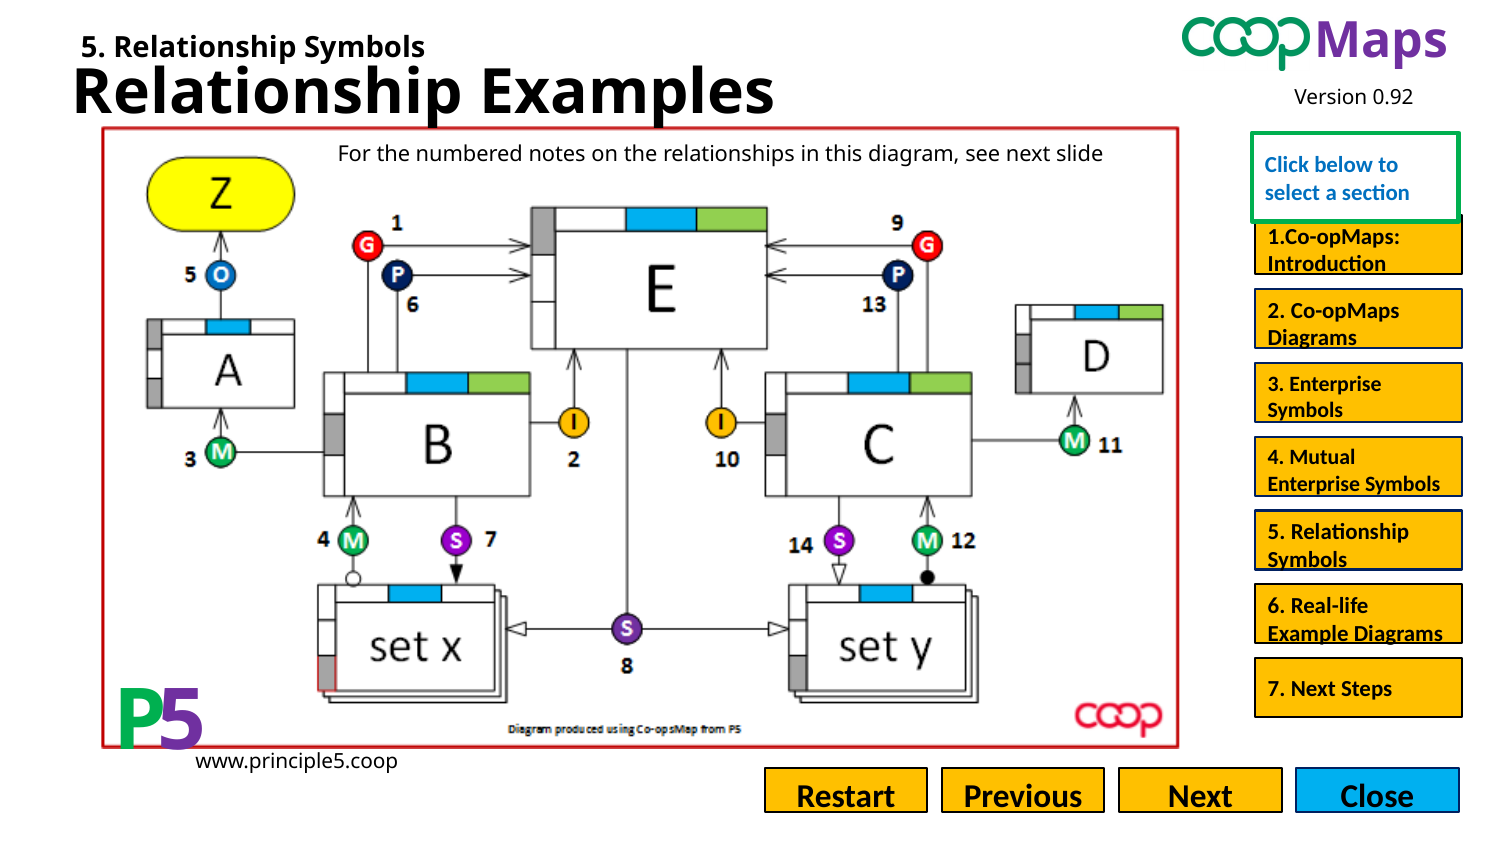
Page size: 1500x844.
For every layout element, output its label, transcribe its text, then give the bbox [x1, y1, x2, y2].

text_box 2. Co-opMaps Diagrams [1254, 289, 1462, 349]
text_box Restart [764, 767, 928, 813]
text_box 1.Co-opMaps: Introduction [1254, 215, 1462, 275]
text_box 5 [144, 658, 241, 747]
text_box Relationship Examples [59, 44, 816, 136]
text_box 6. Real-life Example Diagrams [1254, 584, 1462, 644]
text_box Click below to select a section [1252, 132, 1459, 222]
text_box For the numbered notes on the relationships in this diagram, see next slide [324, 132, 1151, 173]
text_box P [100, 658, 144, 747]
text_box Next [1119, 767, 1282, 813]
text_box 5. Relationship Symbols [1254, 510, 1462, 570]
picture [1181, 17, 1310, 71]
text_box 4. Mutual Enterprise Symbols [1254, 436, 1462, 496]
text_box Maps [1299, 0, 1460, 76]
text_box 3. Enterprise Symbols [1254, 362, 1462, 422]
text_box Previous [942, 767, 1105, 813]
text_box www.principle5.coop [177, 738, 473, 783]
text_box Version 0.92 [1281, 73, 1459, 119]
text_box 5. Relationship Symbols [68, 22, 435, 71]
text_box Close [1296, 767, 1459, 813]
picture [100, 126, 1181, 749]
text_box 7. Next Steps [1254, 658, 1462, 718]
